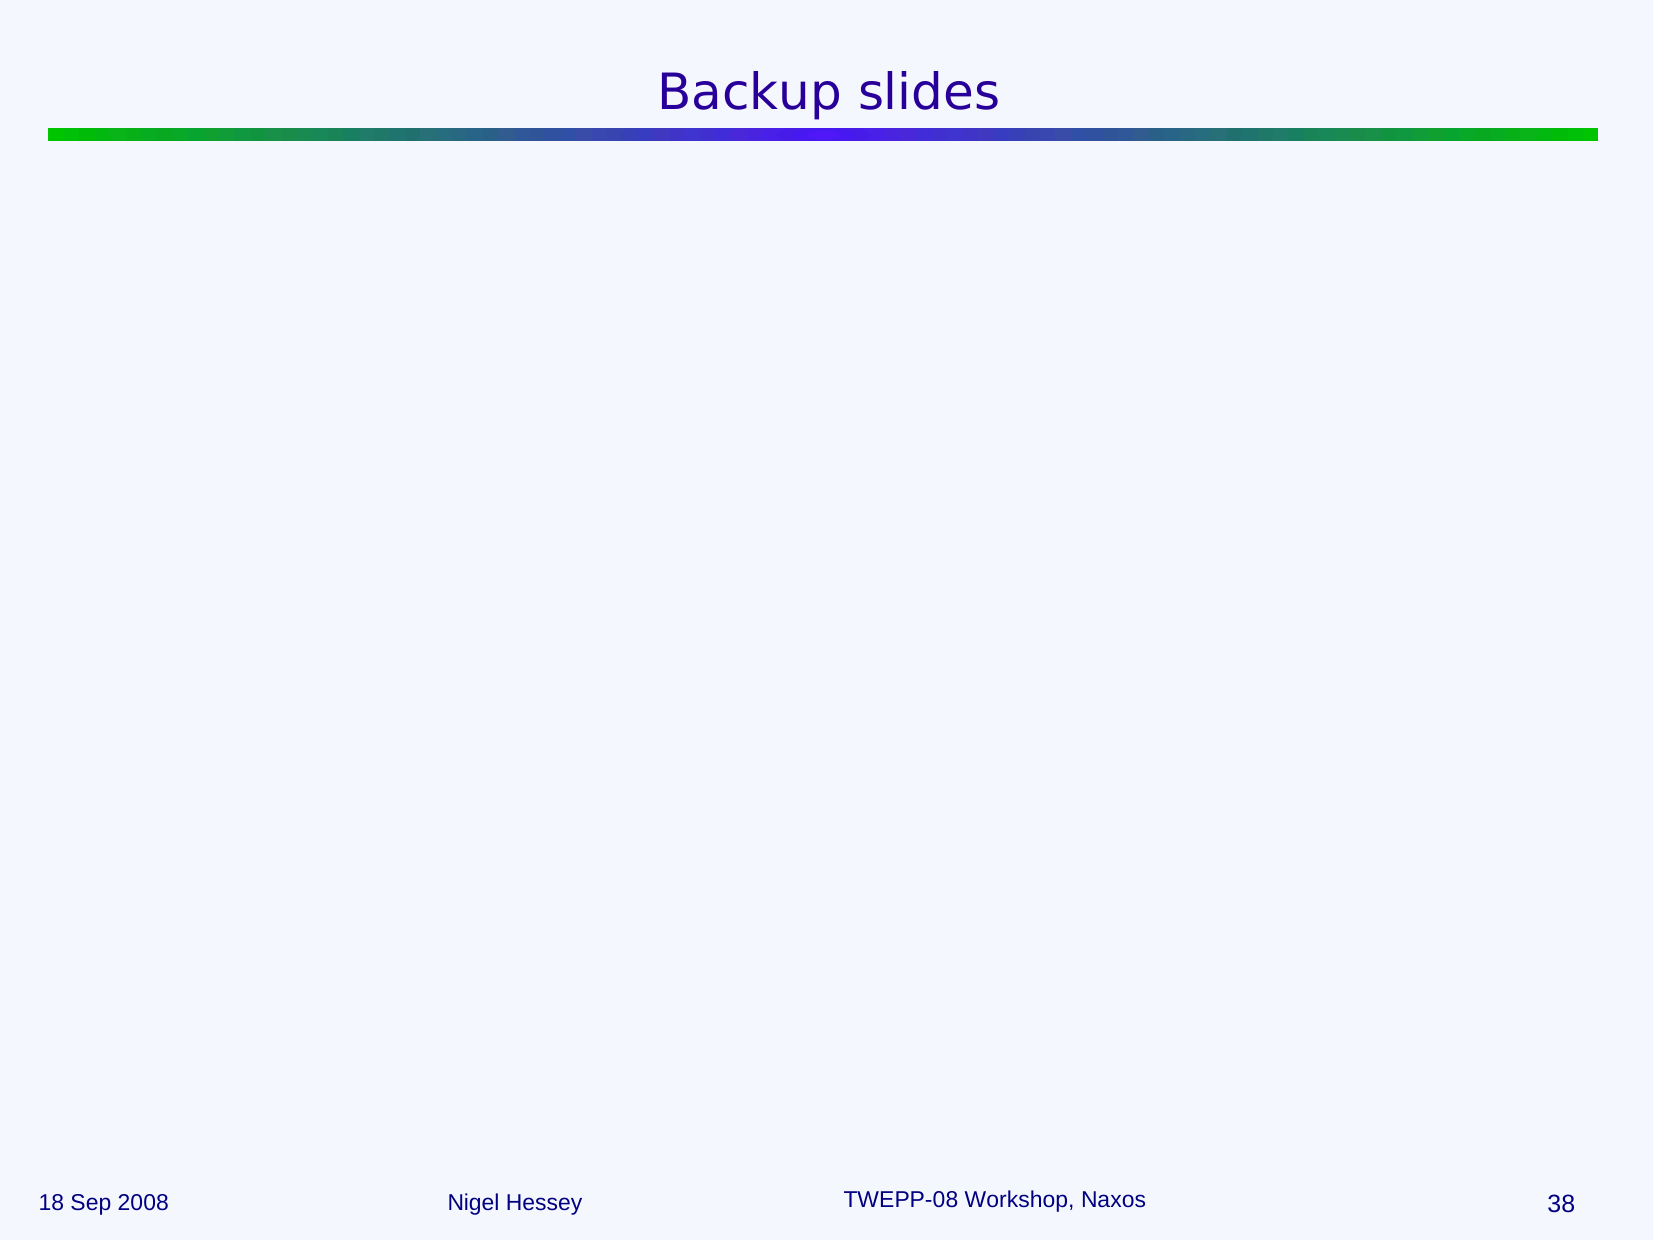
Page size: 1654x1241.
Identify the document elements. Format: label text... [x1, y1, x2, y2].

picture [1563, 128, 1598, 141]
picture [48, 128, 95, 141]
title Backup slides [95, 37, 1563, 146]
